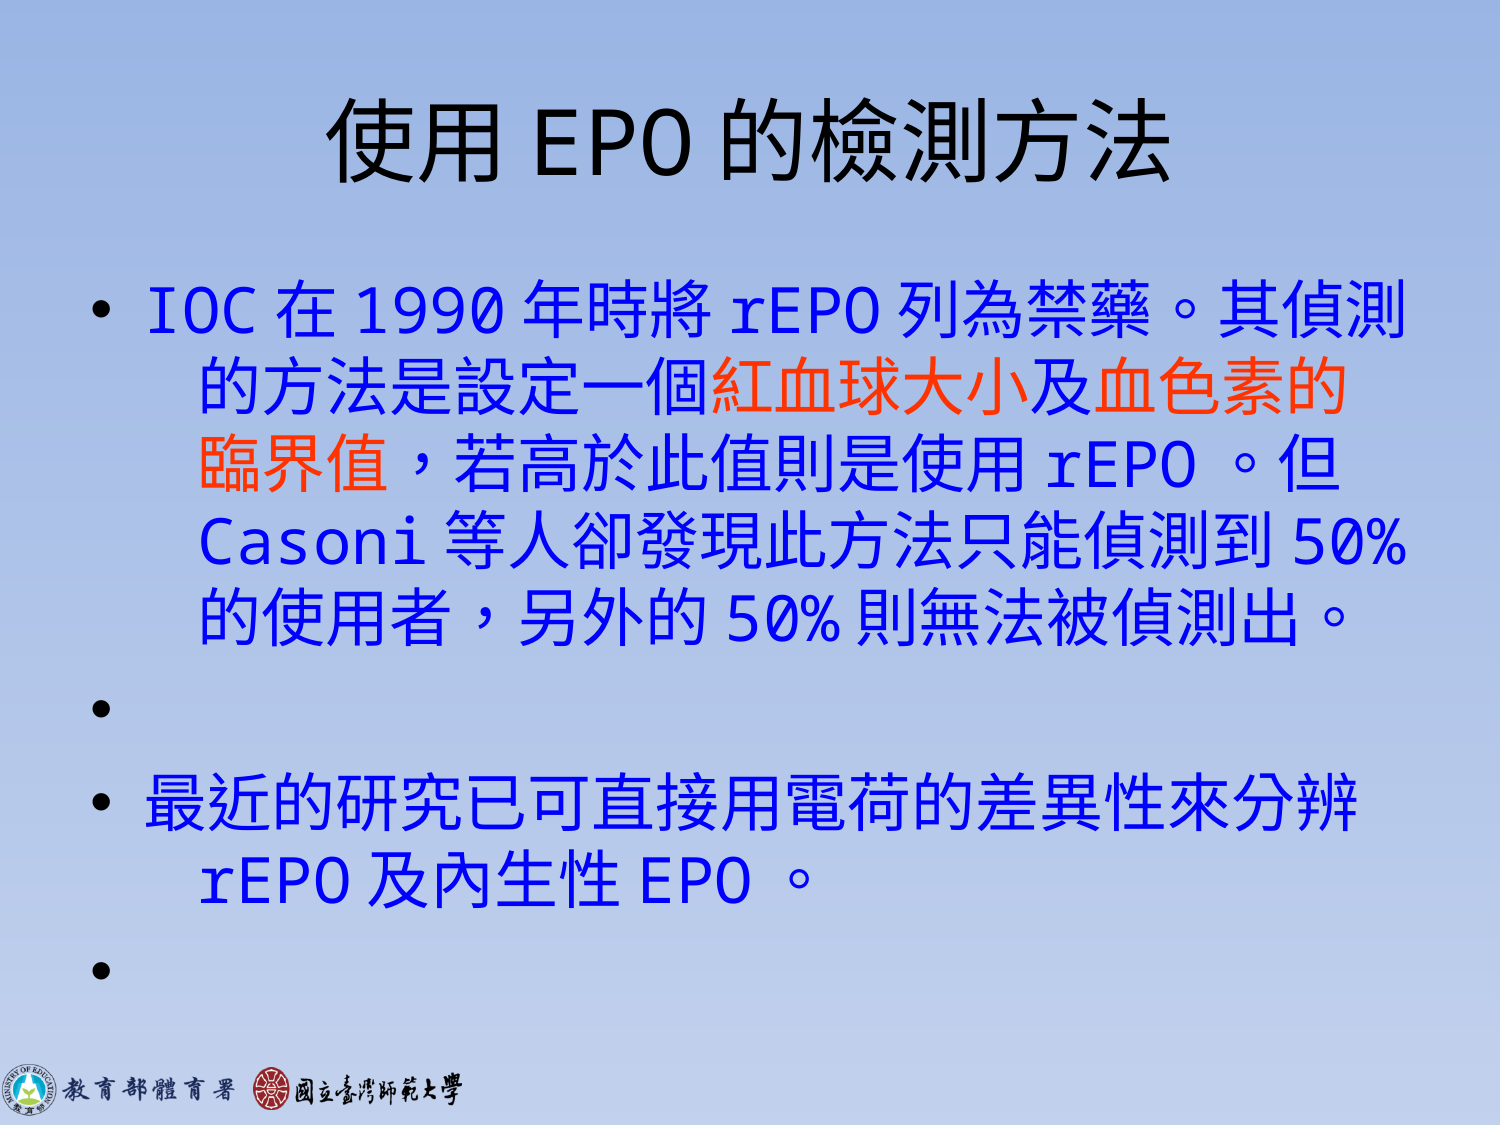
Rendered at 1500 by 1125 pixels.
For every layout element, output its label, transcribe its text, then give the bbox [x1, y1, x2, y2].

title 使用EPO的檢測方法 [75, 45, 1426, 233]
list IOC在1990年時將rEPO列為禁藥。其偵測的方法是設定一個紅血球大小及血色素的臨界值，若高於此值則是使用rEPO。但Casoni等人卻發現此方法只能偵測到50%的使用者，另外的50%則無法被偵測出。 最近的研究已可直接用電荷的差異性來分辨rEPO及內生性EPO。 [75, 262, 1426, 1005]
